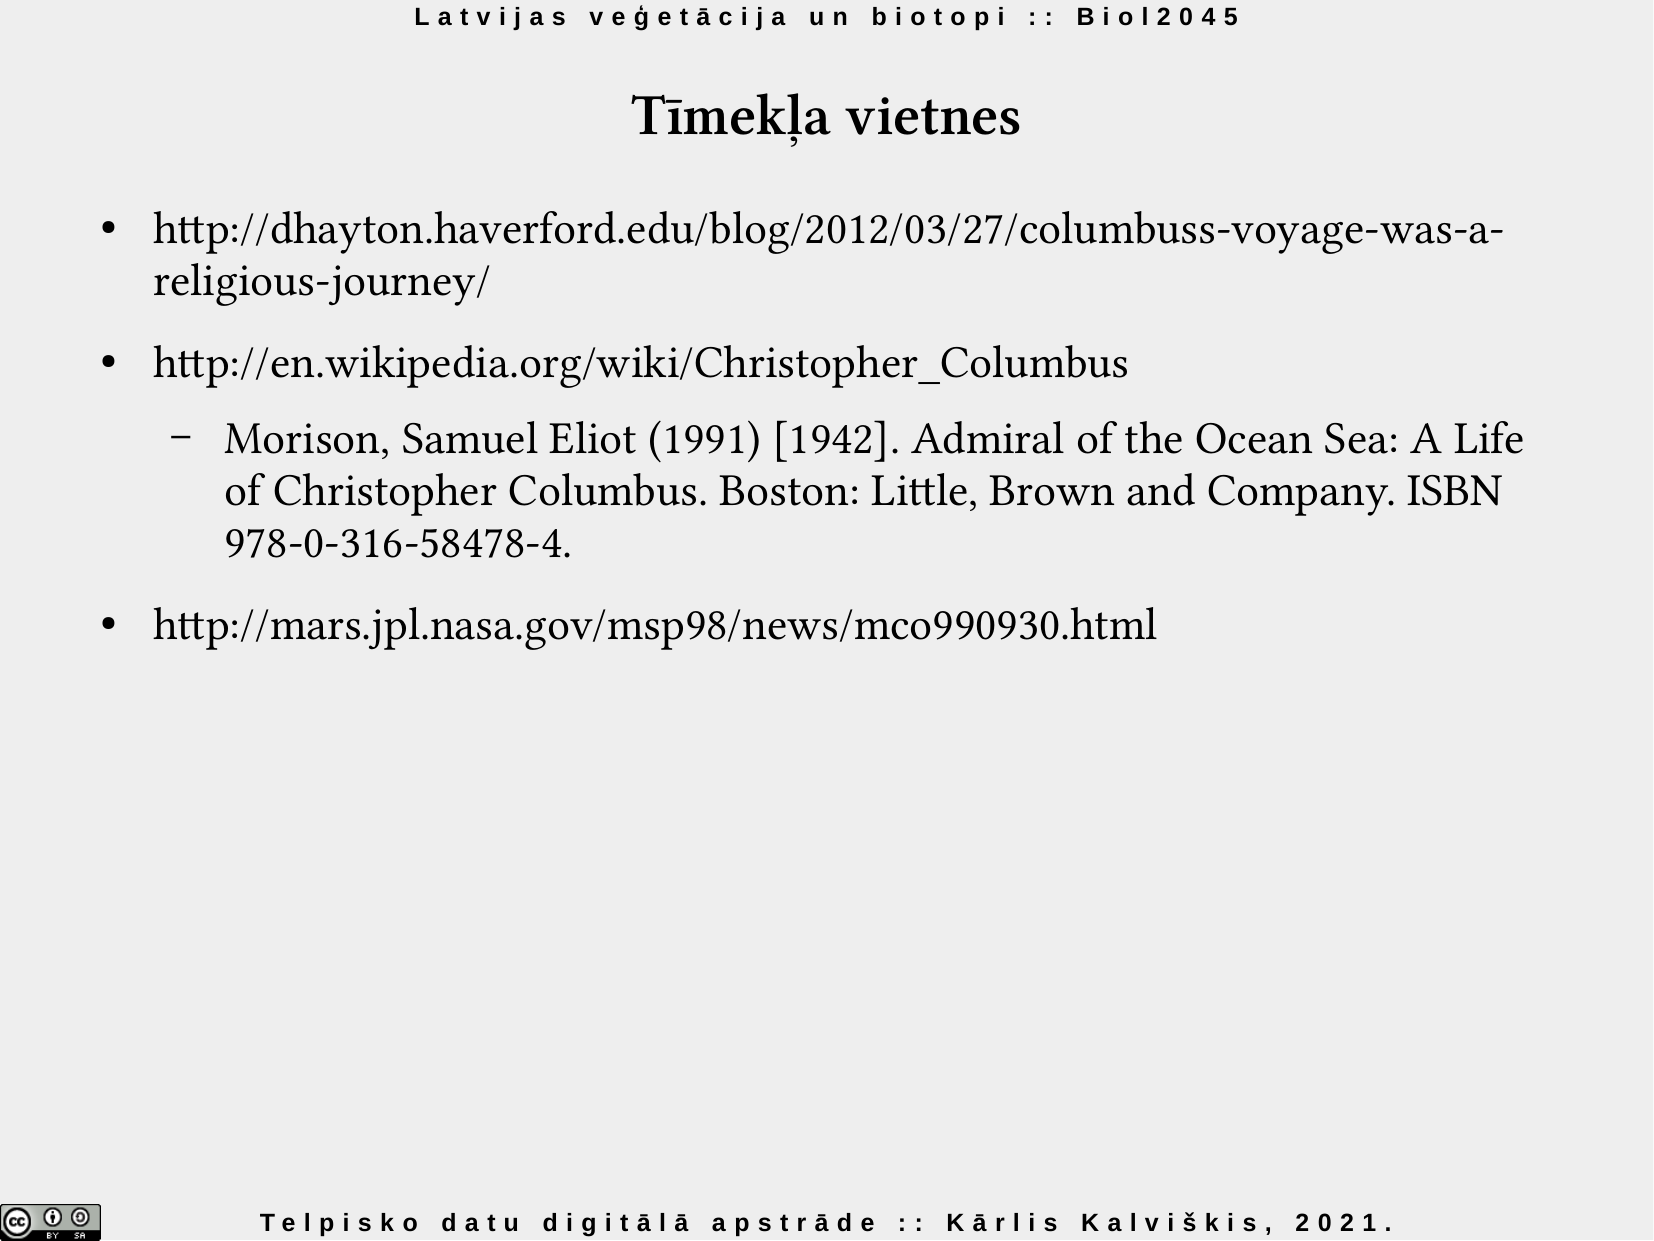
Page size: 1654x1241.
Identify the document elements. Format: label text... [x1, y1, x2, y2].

picture [0, 1204, 101, 1241]
list http://dhayton.haverford.edu/blog/2012/03/27/columbuss-voyage-was-a-religious-journey/ http://en.wikipedia.org/wiki/Christopher_Columbus Morison, Samuel Eliot (1991) [1942]. Admiral of the Ocean Sea: A Life of Christopher Columbus. Boston: Little, Brown and Company. ISBN 978-0-316-58478-4. http://mars.jpl.nasa.gov/msp98/news/mco990930.html [82, 202, 1571, 1159]
title Tīmekļa vietnes [82, 49, 1571, 183]
